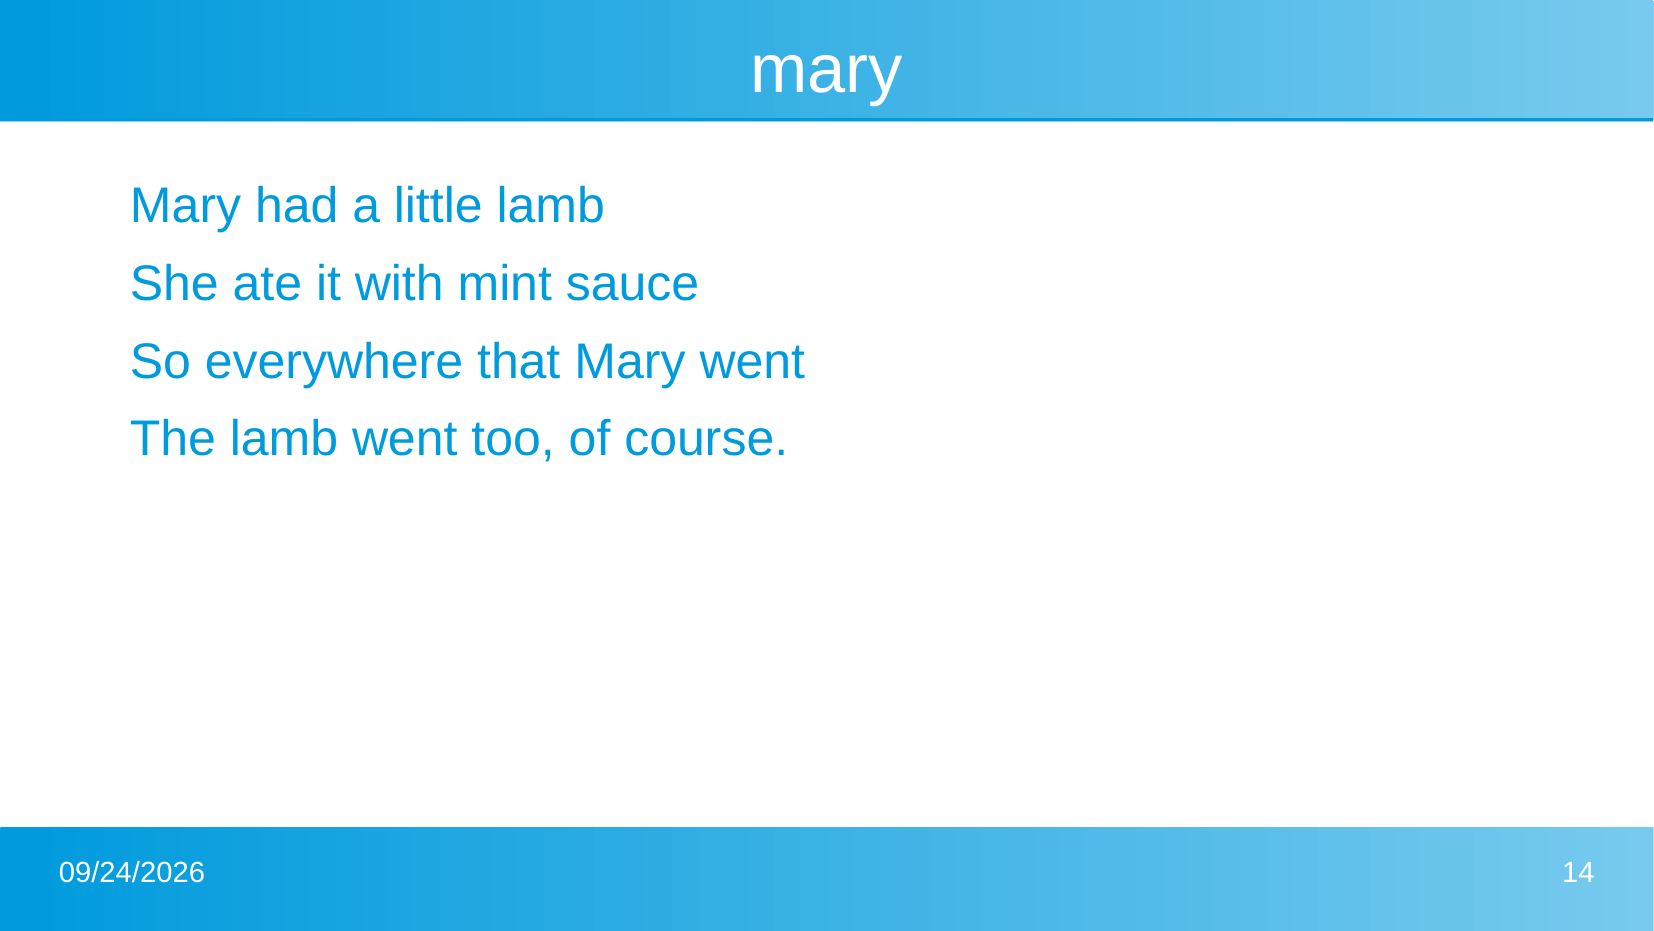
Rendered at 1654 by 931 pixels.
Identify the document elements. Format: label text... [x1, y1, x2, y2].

title mary [59, 29, 1595, 108]
list Mary had a little lamb She ate it with mint sauce So everywhere that Mary went The lamb went too, of course. [59, 177, 1595, 768]
